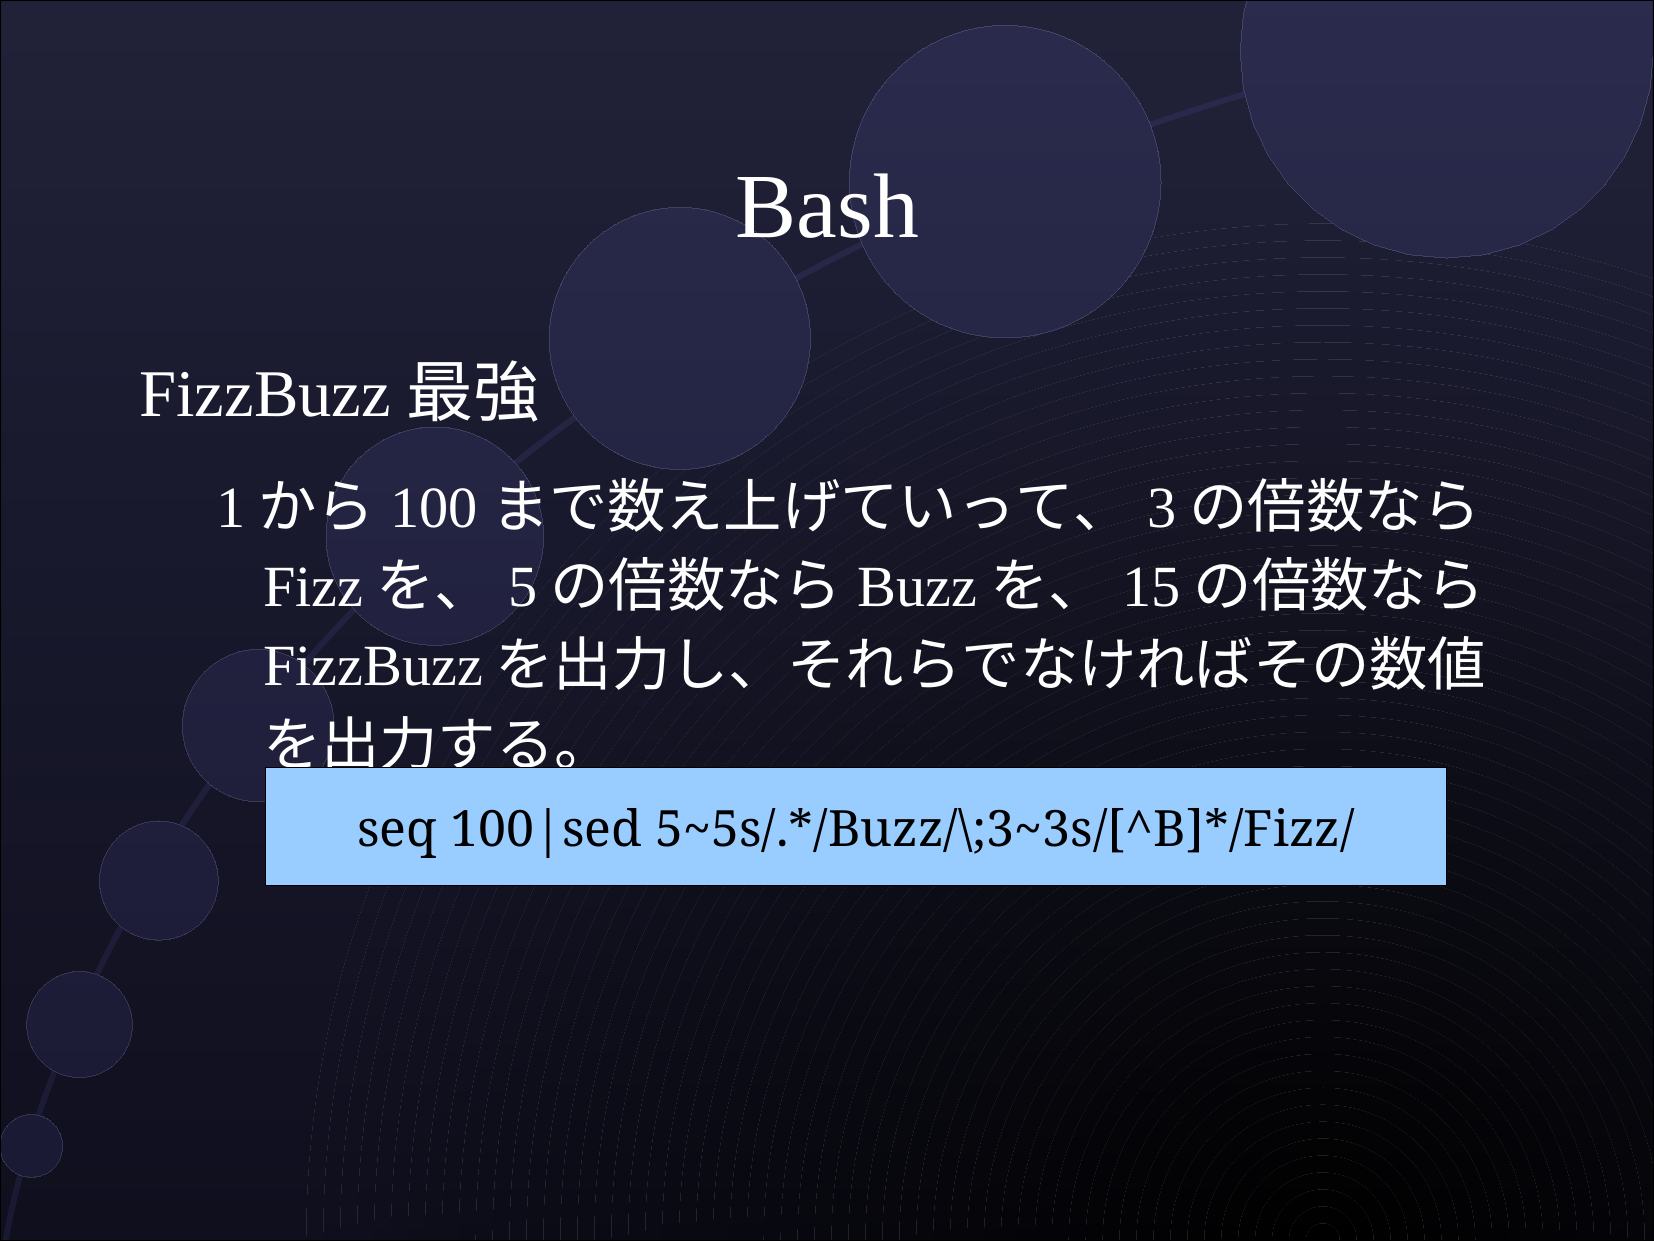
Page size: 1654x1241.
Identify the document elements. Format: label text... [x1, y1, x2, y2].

text_box seq 100|sed 5~5s/.*/Buzz/\;3~3s/[^B]*/Fizz/ [265, 767, 1447, 886]
list FizzBuzz最強 1から100まで数え上げていって、3の倍数ならFizzを、5の倍数ならBuzzを、15の倍数ならFizzBuzzを出力し、それらでなければその数値を出力する。 [121, 344, 1534, 1127]
title Bash [121, 102, 1534, 311]
